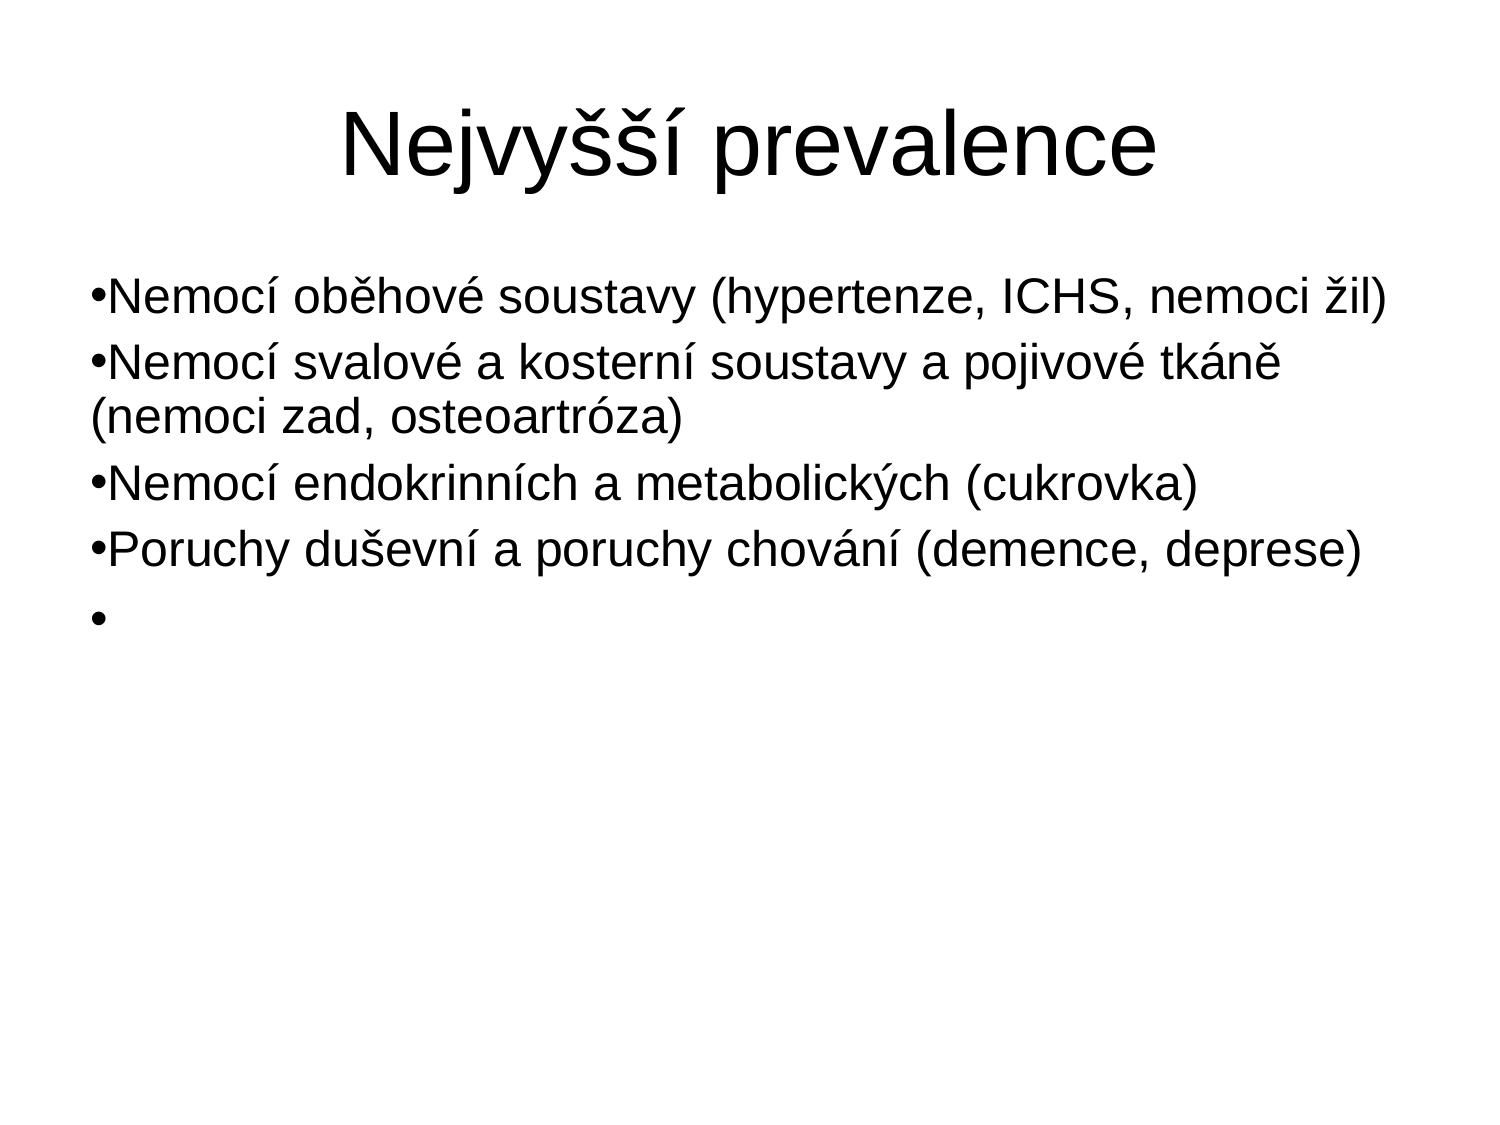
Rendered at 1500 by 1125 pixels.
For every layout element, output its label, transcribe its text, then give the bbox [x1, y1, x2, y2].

title Nejvyšší prevalence [75, 45, 1426, 233]
list Nemocí oběhové soustavy (hypertenze, ICHS, nemoci žil) Nemocí svalové a kosterní soustavy a pojivové tkáně (nemoci zad, osteoartróza) Nemocí endokrinních a metabolických (cukrovka) Poruchy duševní a poruchy chování (demence, deprese) [75, 262, 1426, 1005]
